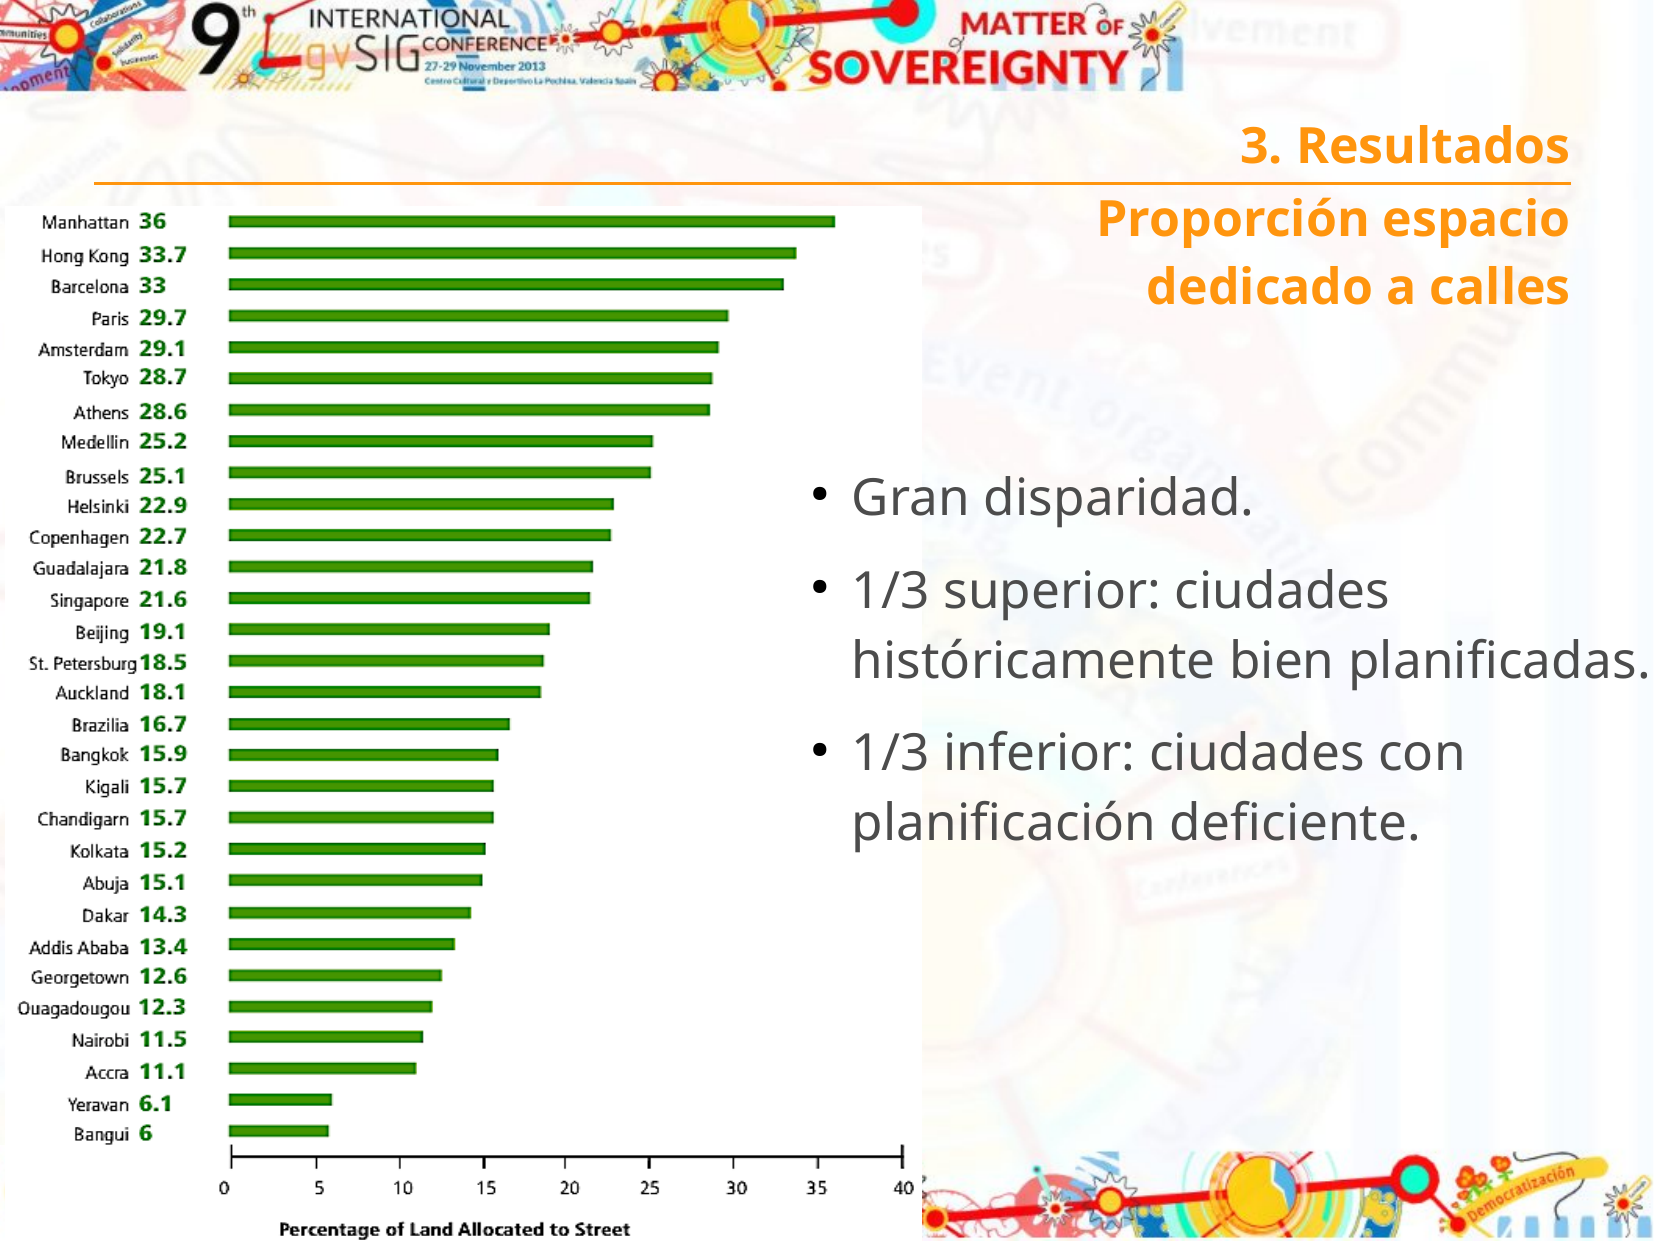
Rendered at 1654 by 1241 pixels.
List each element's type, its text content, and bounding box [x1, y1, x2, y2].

title Proporción espacio dedicado a calles [885, 190, 1571, 312]
picture [0, 0, 1654, 1241]
title 3. Resultados [59, 100, 1571, 189]
list Gran disparidad. 1/3 superior: ciudades históricamente bien planificadas. 1/3 inferior: ciudades con planificación deficiente. [797, 460, 1654, 869]
